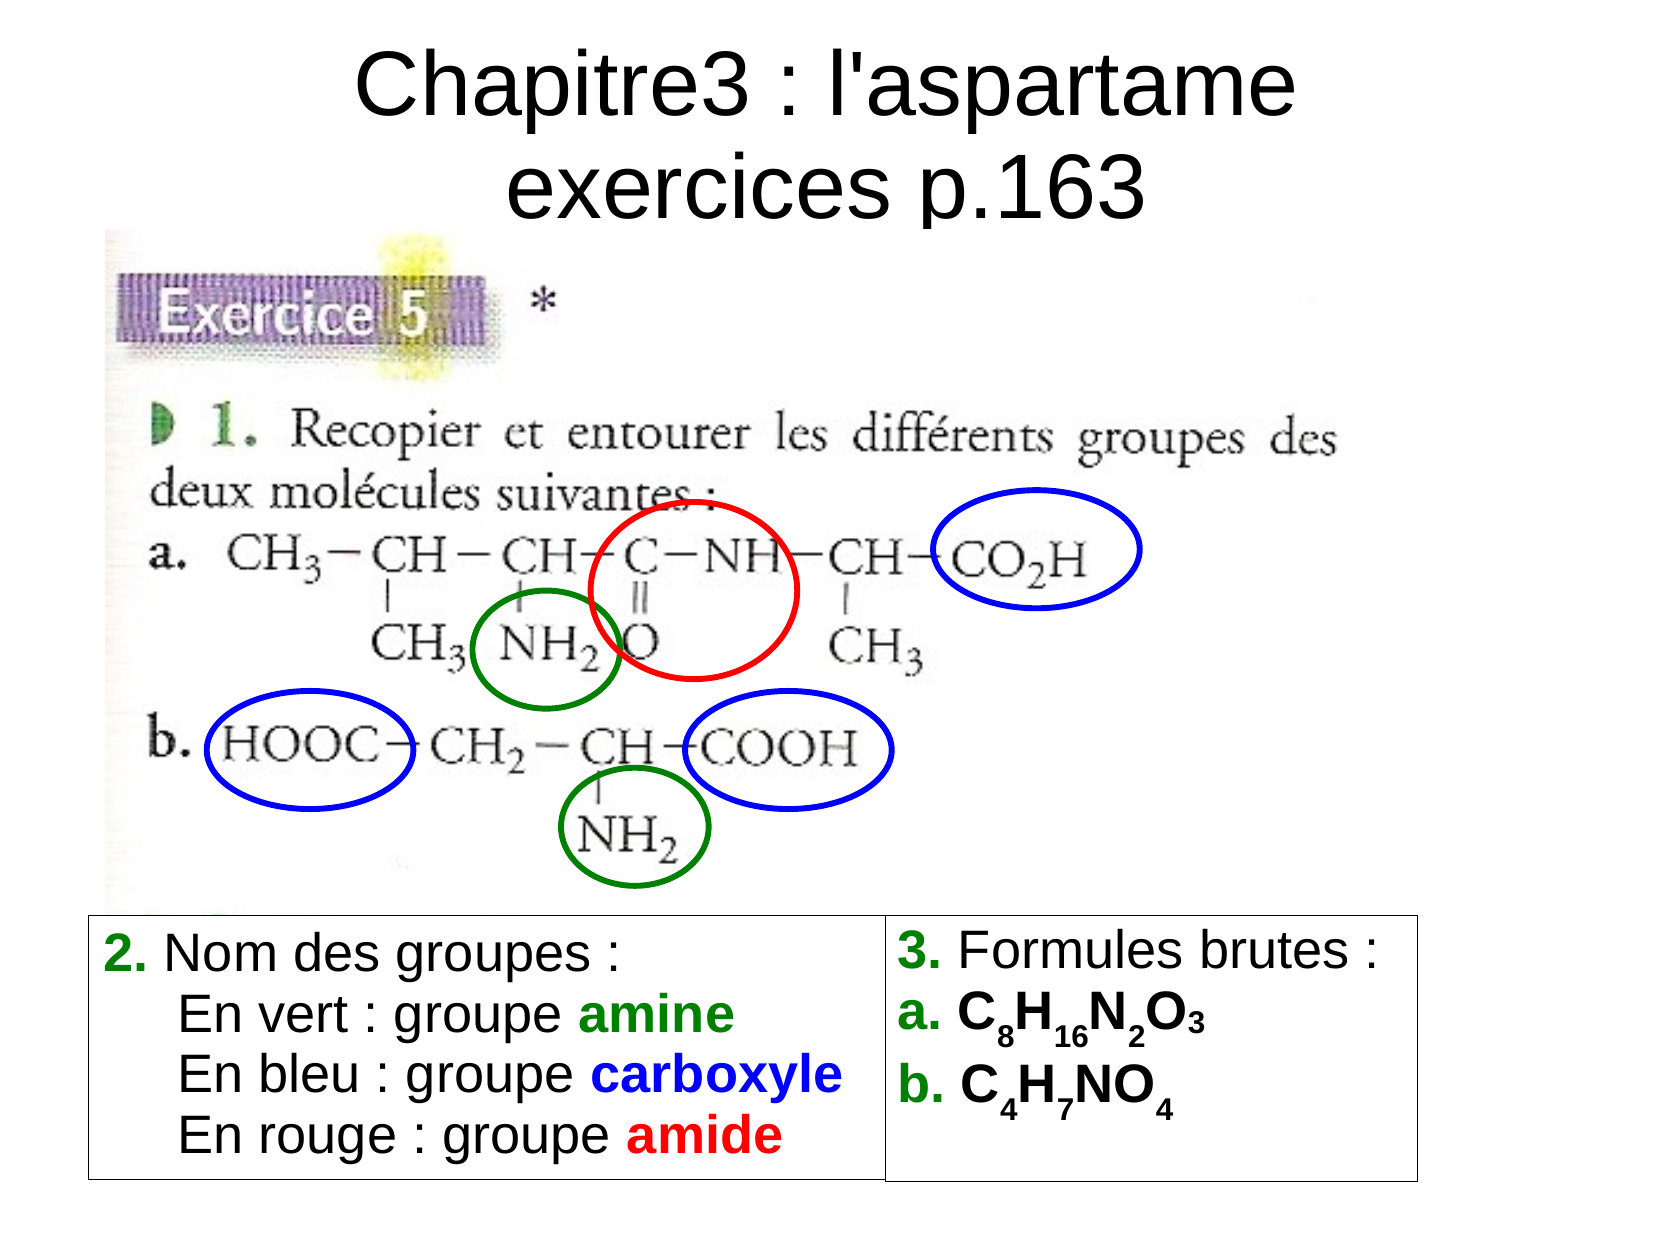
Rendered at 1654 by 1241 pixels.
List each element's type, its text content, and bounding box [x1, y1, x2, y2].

text_box 3. Formules brutes : a. C8H16N2O3 b. C4H7NO4 [885, 915, 1418, 1182]
picture [105, 229, 1359, 915]
text_box 2. Nom des groupes : En vert : groupe amine En bleu : groupe carboxyle En rouge : groupe amide [88, 915, 885, 1180]
title Chapitre3 : l'aspartame exercices p.163 [82, 31, 1571, 239]
